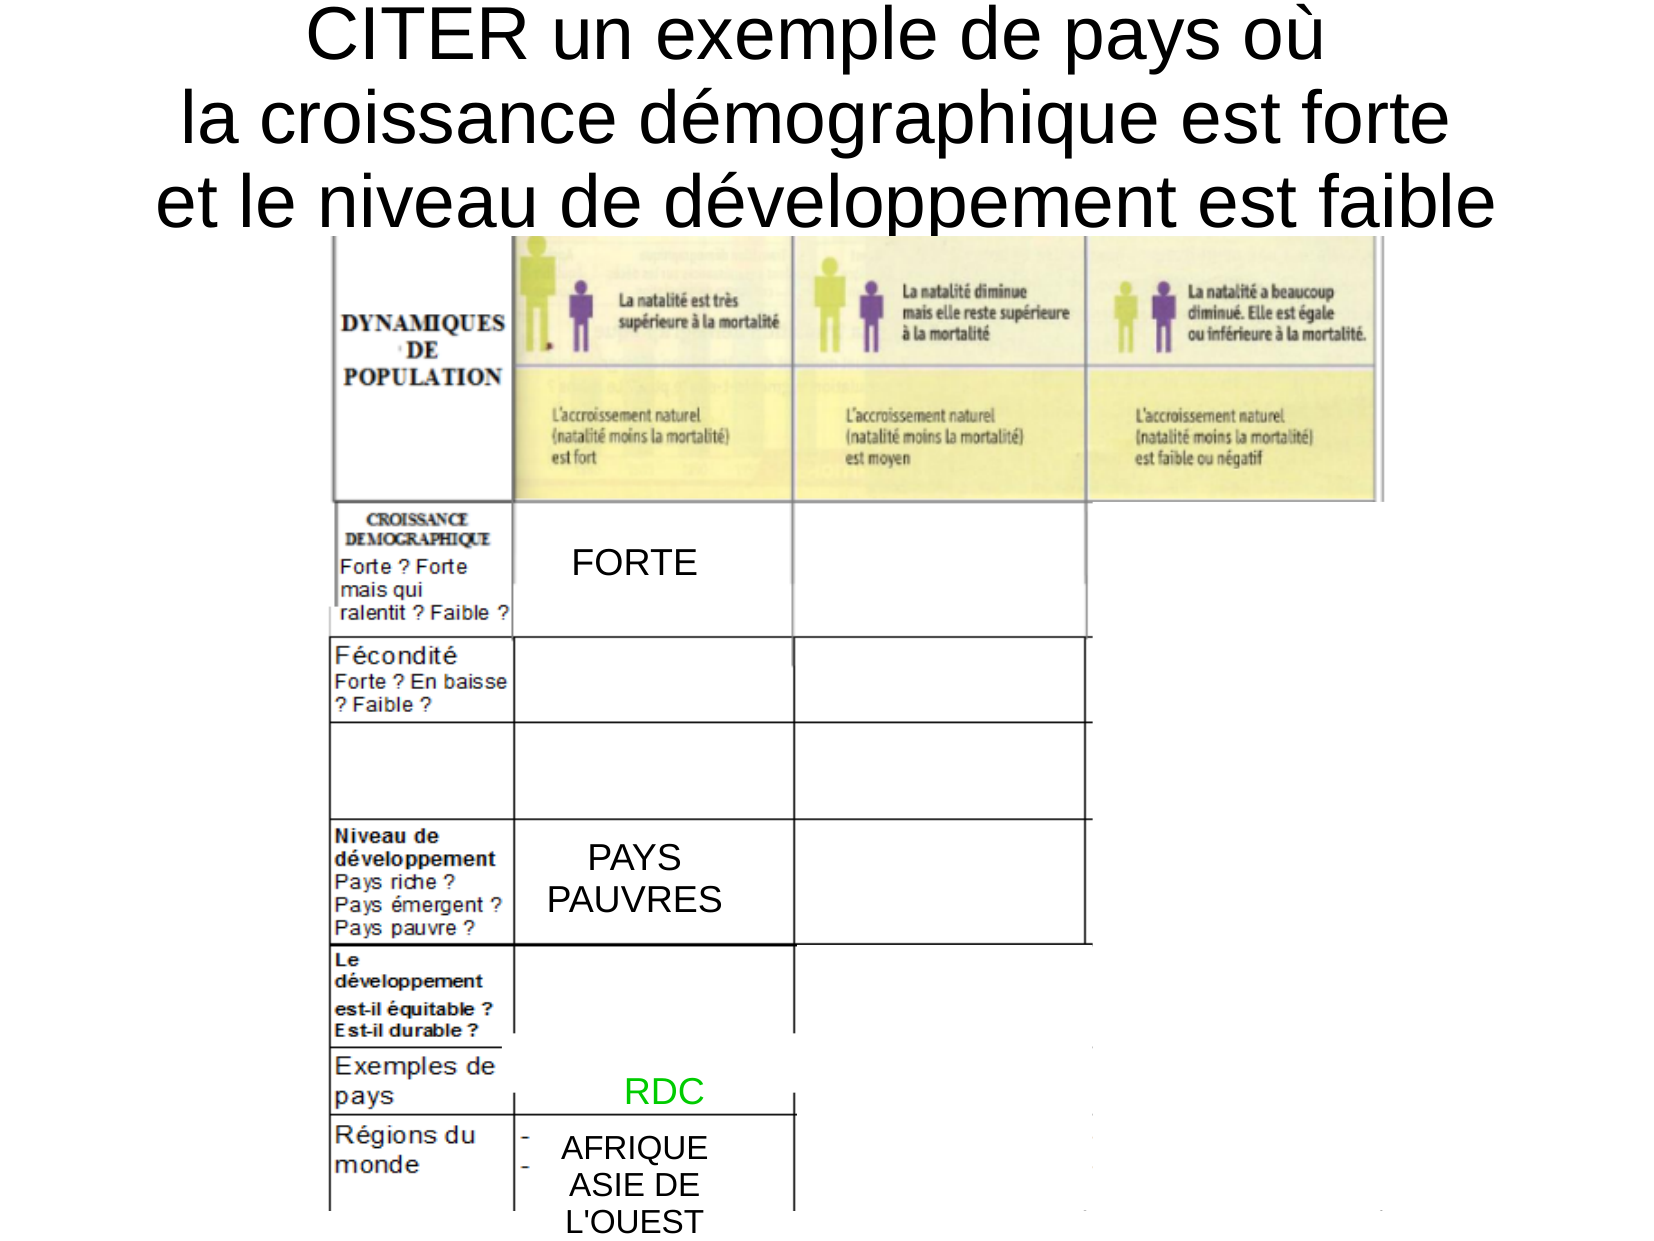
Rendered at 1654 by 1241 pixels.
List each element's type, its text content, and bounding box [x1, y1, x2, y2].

text_box AFRIQUE ASIE DE L'OUEST [501, 1122, 768, 1241]
title CITER un exemple de pays où la croissance démographique est forte et le niveau de développement est faible [0, 0, 1654, 244]
text_box RDC [531, 1062, 798, 1120]
text_box FORTE [501, 533, 768, 591]
text_box PAYS PAUVRES [501, 828, 768, 928]
text_box [501, 501, 1388, 1211]
picture [324, 236, 1388, 1211]
